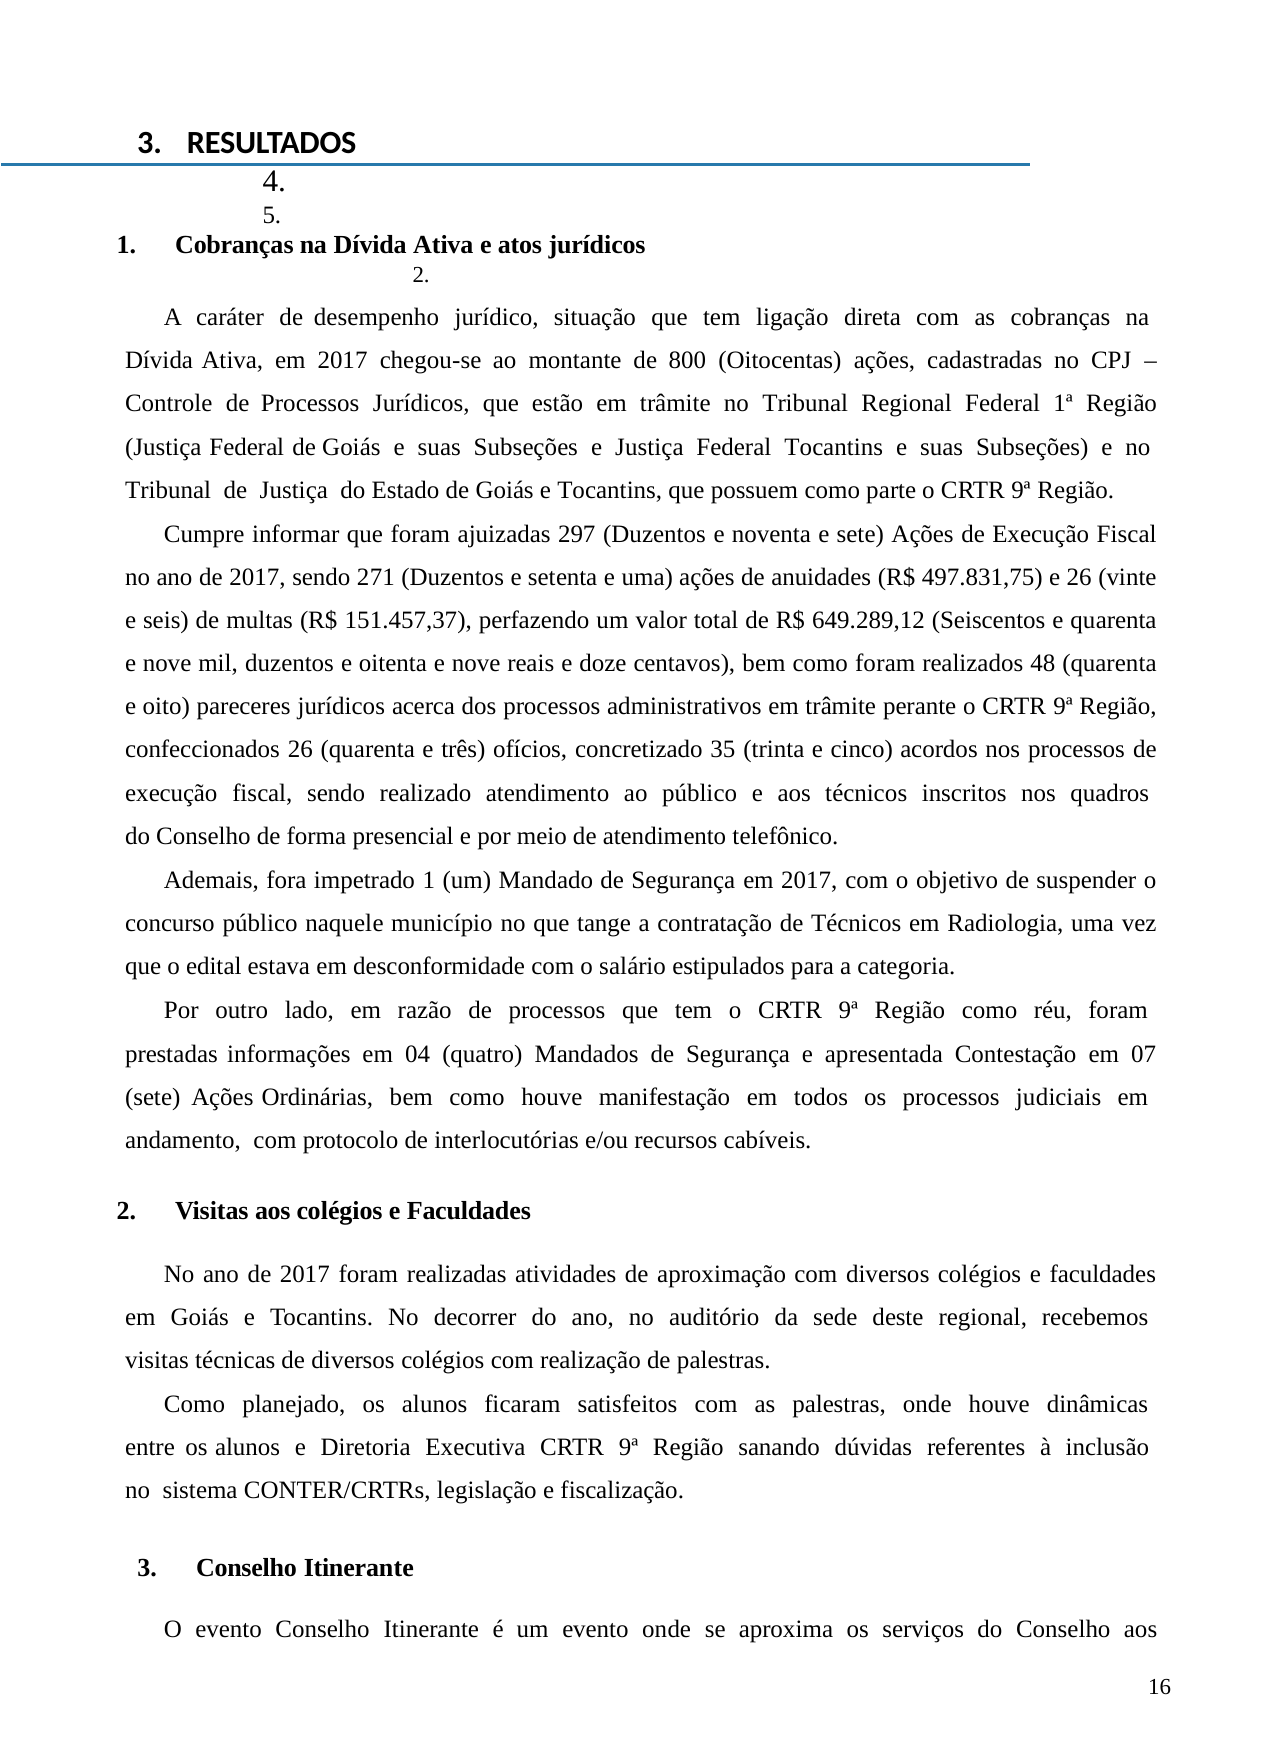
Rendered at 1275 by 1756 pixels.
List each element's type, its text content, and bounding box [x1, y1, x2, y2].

text_box 14 [1143, 1671, 1176, 1705]
text_box RESULTADOS Cobranças na Dívida Ativa e atos jurídicos A caráter de desempenho jurídico, situação que tem ligação direta com as cobranças na Dívida Ativa, em 2017 chegou-se ao montante de 800 (Oitocentas) ações, cadastradas no CPJ – Controle de Processos Jurídicos, que estão em trâmite no Tribunal Regional Federal 1ª Região (Justiça Federal de Goiás e suas Subseções e Justiça Federal Tocantins e suas Subseções) e no Tribunal de Justiça do Estado de Goiás e Tocantins, que possuem como parte o CRTR 9ª Região. Cumpre informar que foram ajuizadas 297 (Duzentos e noventa e sete) Ações de Execução Fiscal no ano de 2017, sendo 271 (Duzentos e setenta e uma) ações de anuidades (R$ 497.831,75) e 26 (vinte e seis) de multas (R$ 151.457,37), perfazendo um valor total de R$ 649.289,12 (Seiscentos e quarenta e nove mil, duzentos e oitenta e nove reais e doze centavos), bem como foram realizados 48 (quarenta e oito) pareceres jurídicos acerca dos processos administrativos em trâmite perante o CRTR 9ª Região, confeccionados 26 (quarenta e três) ofícios, concretizado 35 (trinta e cinco) acordos nos processos de execução fiscal, sendo realizado atendimento ao público e aos técnicos inscritos nos quadros do Conselho de forma presencial e por meio de atendimento telefônico. Ademais, fora impetrado 1 (um) Mandado de Segurança em 2017, com o objetivo de suspender o concurso público naquele município no que tange a contratação de Técnicos em Radiologia, uma vez que o edital estava em desconformidade com o salário estipulados para a categoria. Por outro lado, em razão de processos que tem o CRTR 9ª Região como réu, foram prestadas informações em 04 (quatro) Mandados de Segurança e apresentada Contestação em 07 (sete) Ações Ordinárias, bem como houve manifestação em todos os processos judiciais em andamento, com protocolo de interlocutórias e/ou recursos cabíveis. Visitas aos colégios e Faculdades No ano de 2017 foram realizadas atividades de aproximação com diversos colégios e faculdades em Goiás e Tocantins. No decorrer do ano, no auditório da sede deste regional, recebemos visitas técnicas de diversos colégios com realização de palestras. Como planejado, os alunos ficaram satisfeitos com as palestras, onde houve dinâmicas entre os alunos e Diretoria Executiva CRTR 9ª Região sanando dúvidas referentes à inclusão no sistema CONTER/CRTRs, legislação e fiscalização. Conselho Itinerante O evento Conselho Itinerante é um evento onde se aproxima os serviços do Conselho aos [112, 121, 1160, 1633]
